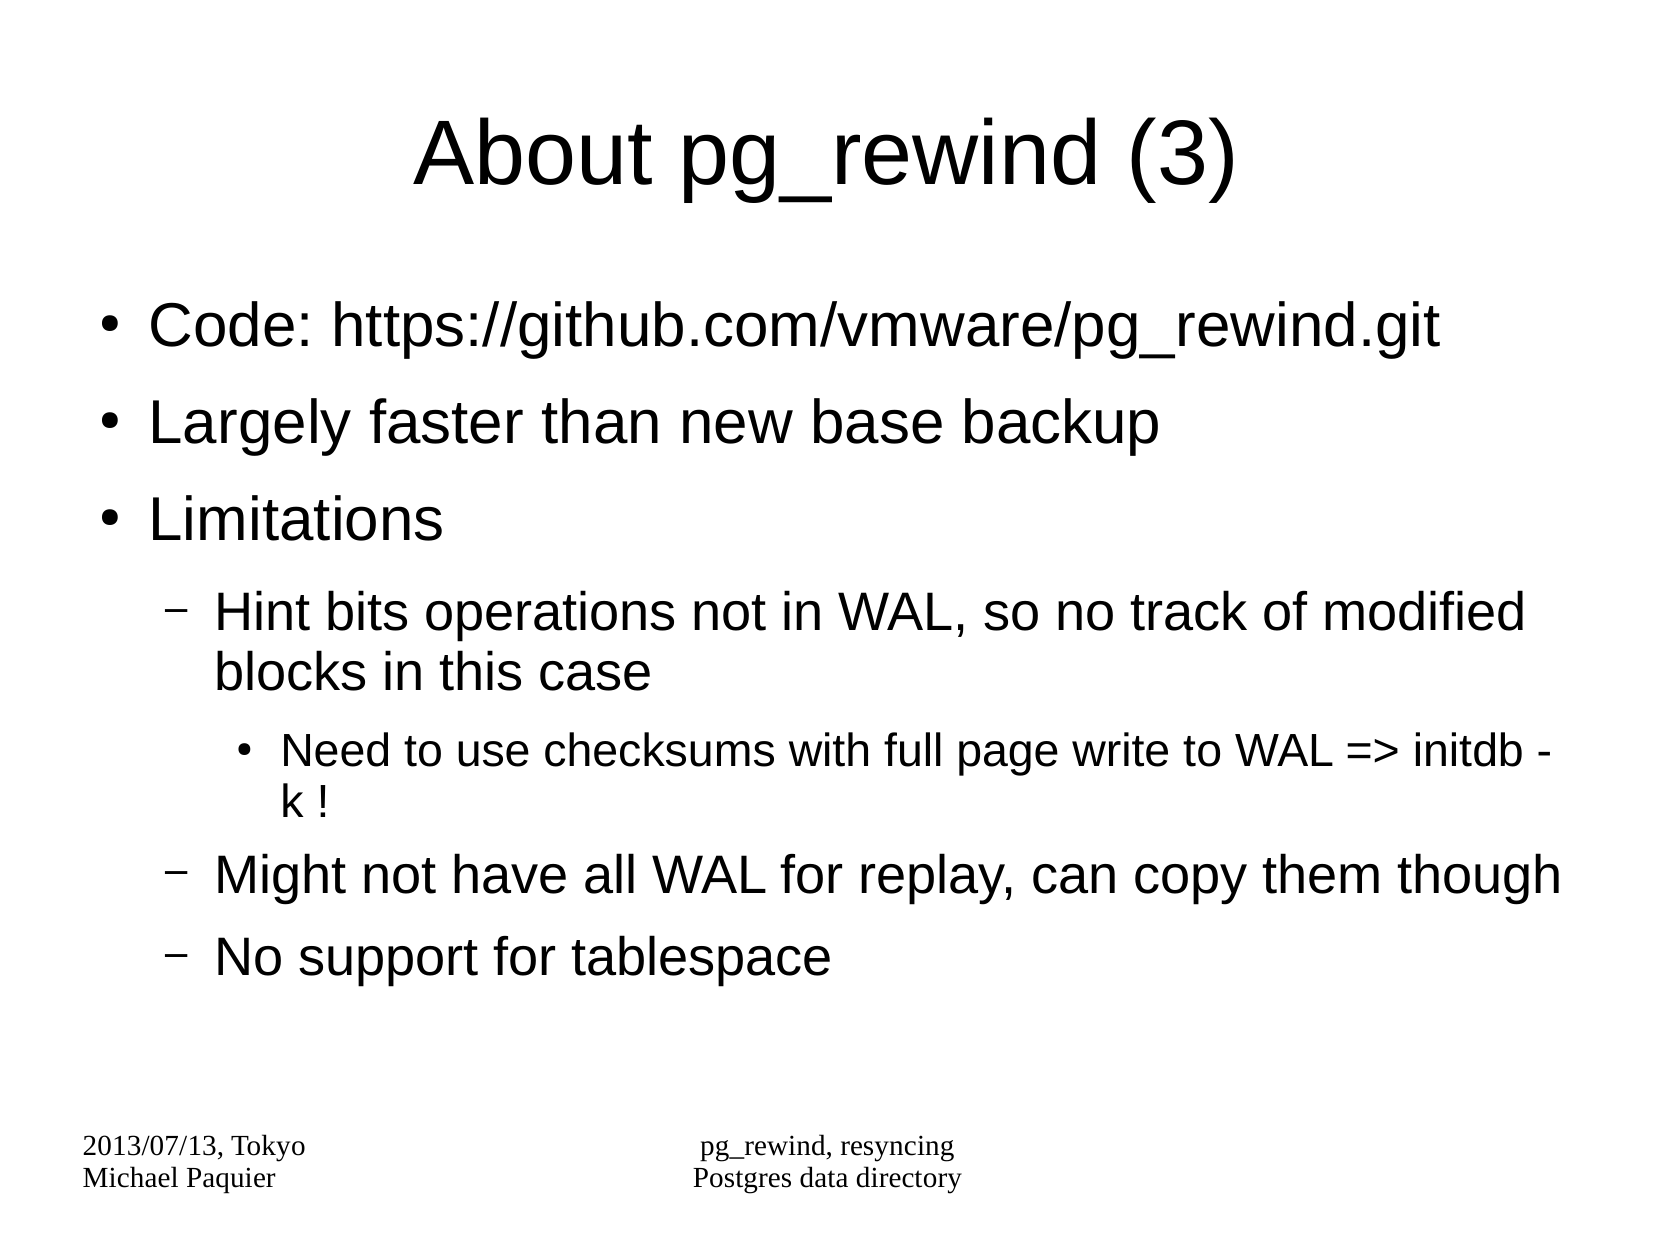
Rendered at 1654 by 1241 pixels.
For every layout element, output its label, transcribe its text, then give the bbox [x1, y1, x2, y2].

title About pg_rewind (3) [82, 49, 1571, 257]
list Code: https://github.com/vmware/pg_rewind.git Largely faster than new base backup Limitations Hint bits operations not in WAL, so no track of modified blocks in this case Need to use checksums with full page write to WAL => initdb -k ! Might not have all WAL for replay, can copy them though No support for tablespace [82, 290, 1571, 1010]
